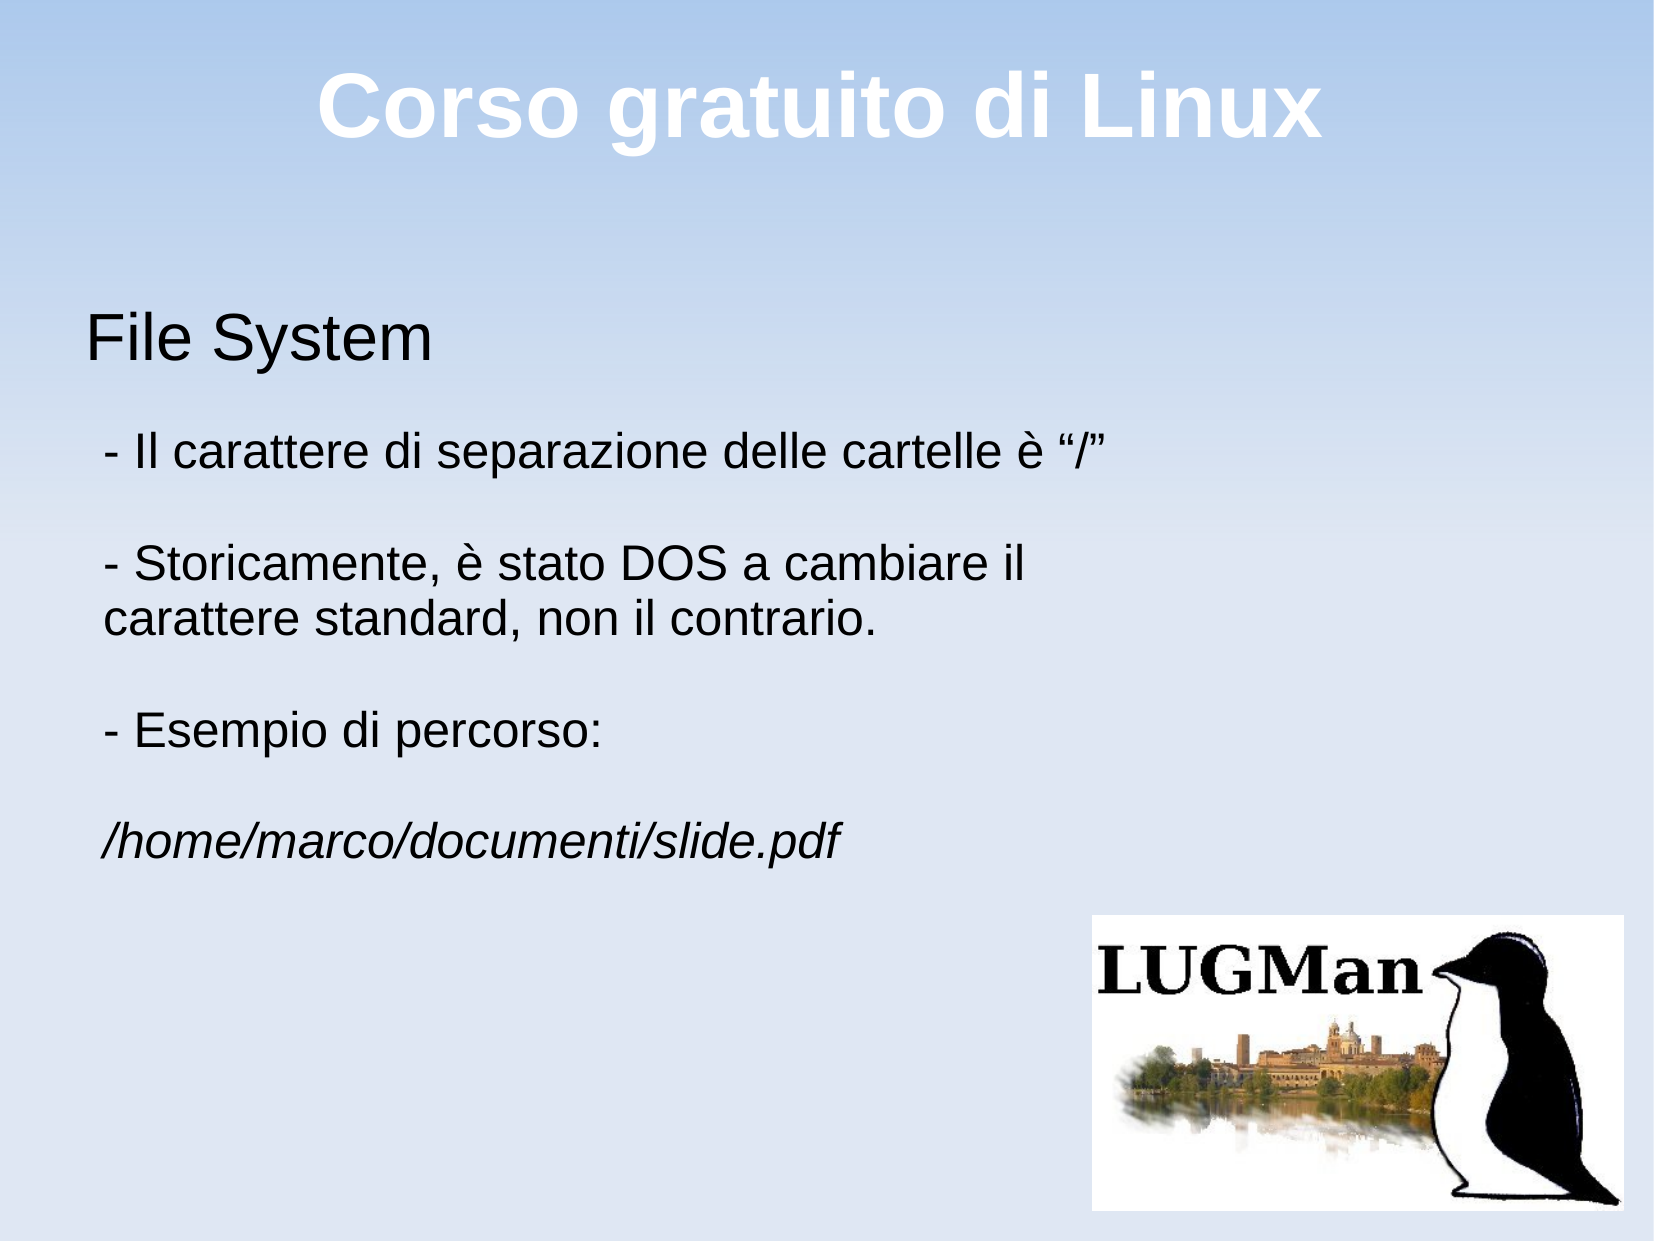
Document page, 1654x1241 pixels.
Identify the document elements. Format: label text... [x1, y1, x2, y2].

picture [0, 0, 1654, 1241]
list [82, 379, 1571, 1109]
title Corso gratuito di Linux [76, 0, 1565, 208]
text_box - Il carattere di separazione delle cartelle è “/” - Storicamente, è stato DOS a cambiare il carattere standard, non il contrario. - Esempio di percorso: /home/marco/documenti/slide.pdf [88, 413, 1565, 874]
text_box File System [71, 288, 1578, 379]
